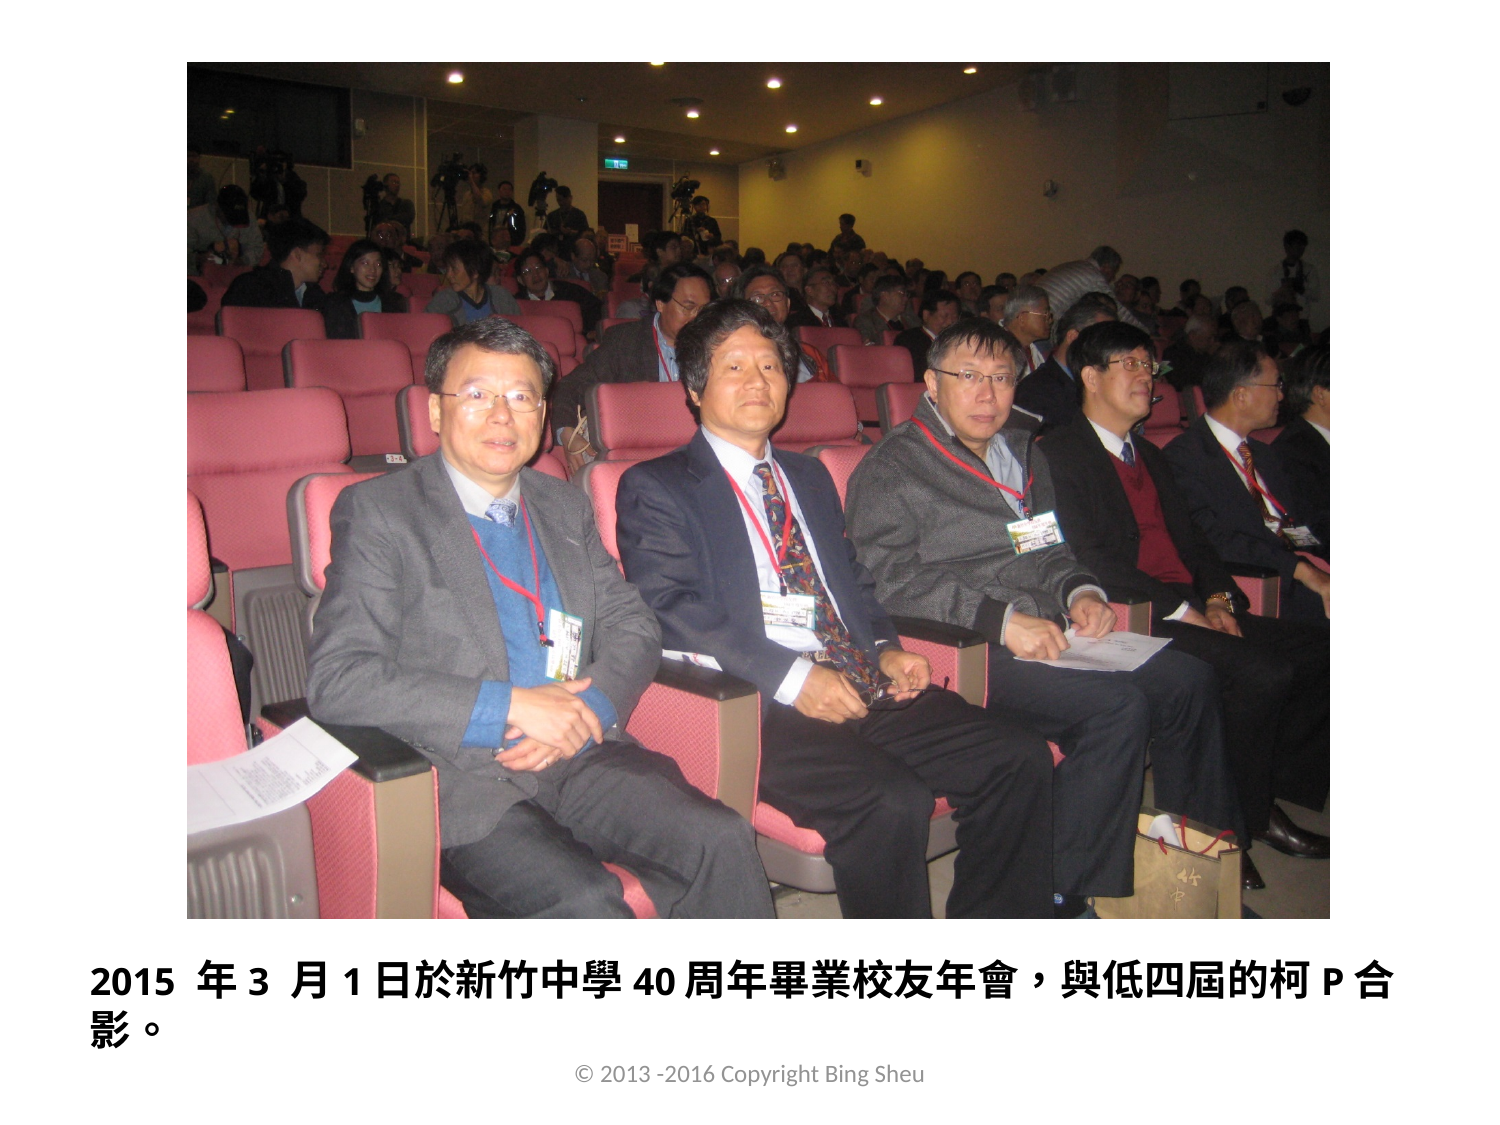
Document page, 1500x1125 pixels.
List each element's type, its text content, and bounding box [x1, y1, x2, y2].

picture [187, 62, 1330, 919]
text_box 2015 年3 月1日於新竹中學40周年畢業校友年會，與低四屆的柯P合影。 [74, 946, 1438, 1062]
footer © 2013 -2016 Copyright Bing Sheu [512, 1062, 988, 1103]
